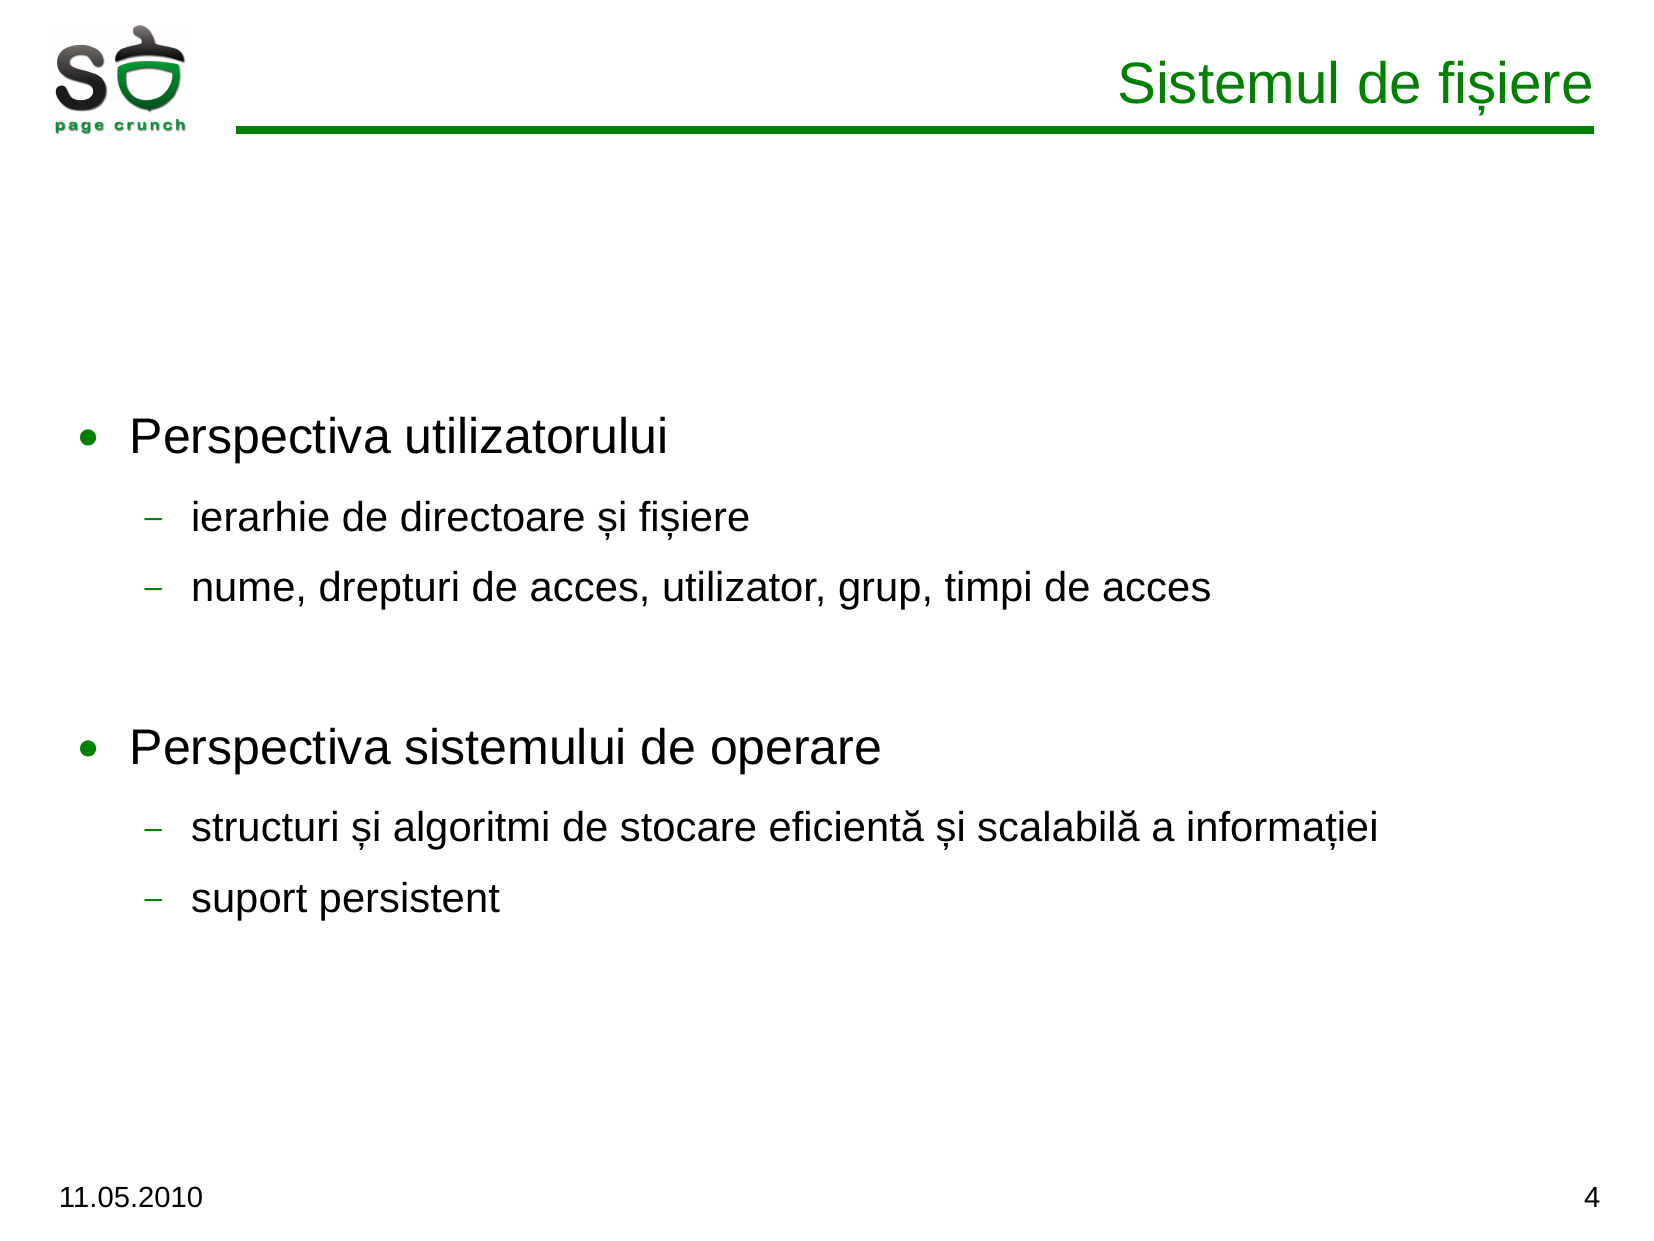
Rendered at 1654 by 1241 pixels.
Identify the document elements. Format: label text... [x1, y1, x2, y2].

list Perspectiva utilizatorului ierarhie de directoare și fișiere nume, drepturi de acces, utilizator, grup, timpi de acces Perspectiva sistemului de operare structuri și algoritmi de stocare eficientă și scalabilă a informației suport persistent [59, 177, 1595, 1152]
title Sistemul de fișiere [236, 49, 1595, 119]
picture [53, 23, 188, 136]
